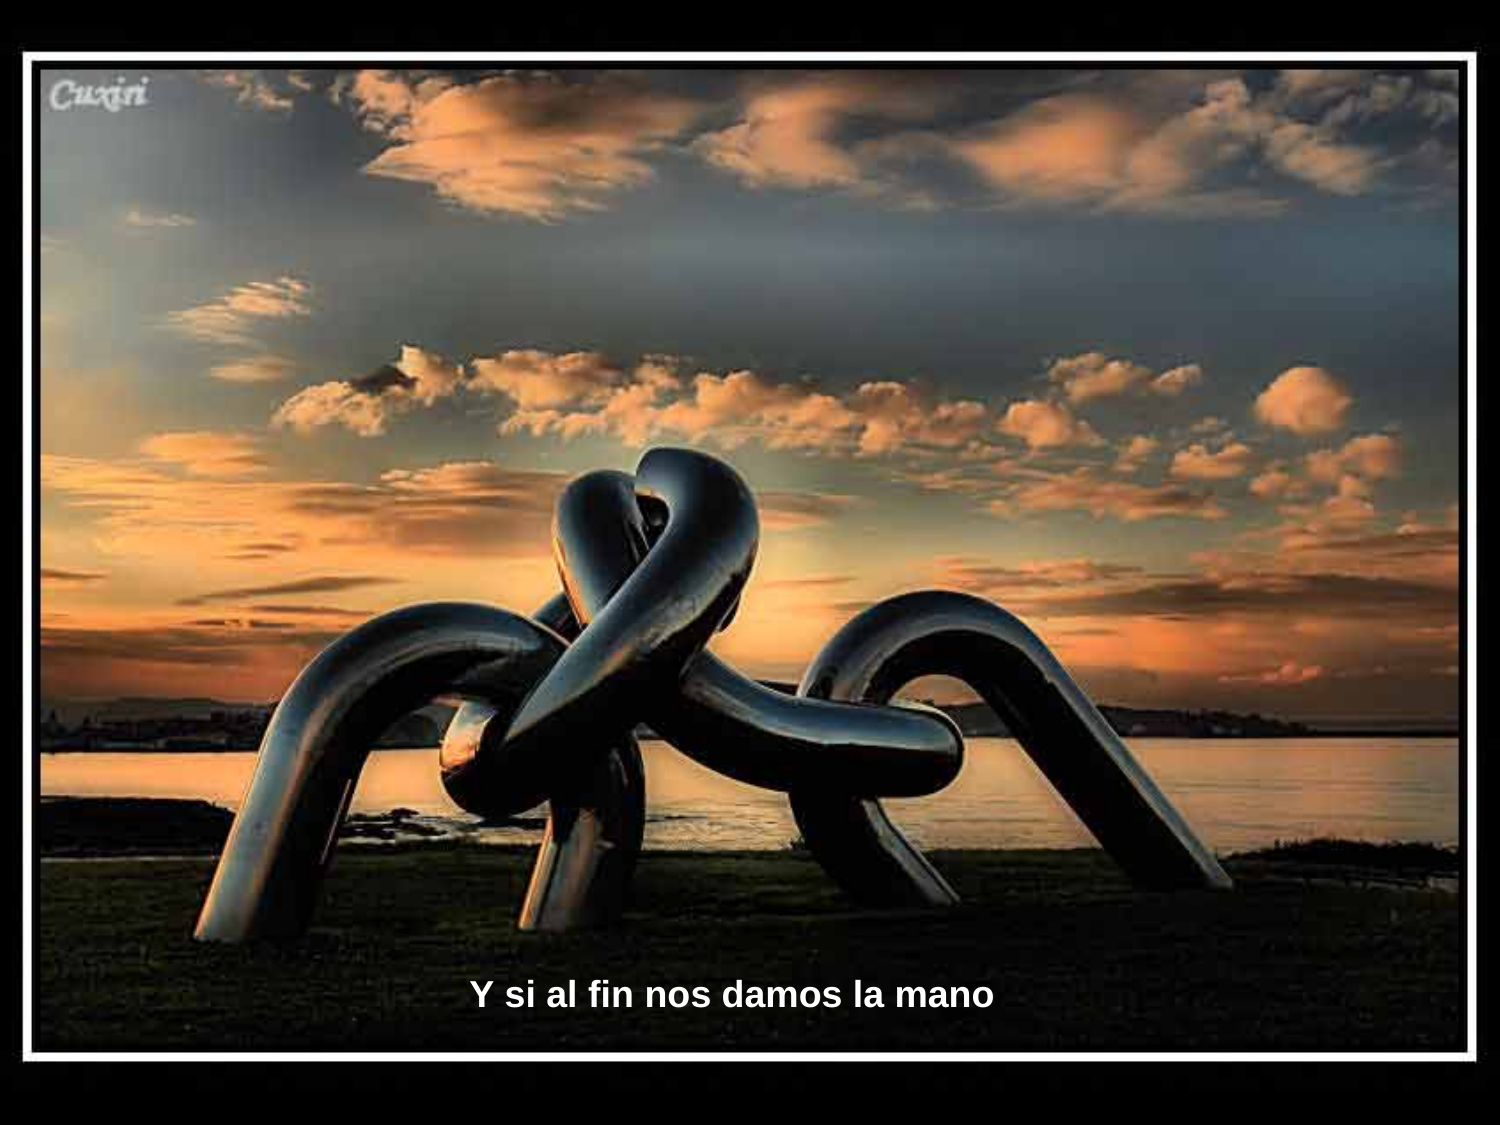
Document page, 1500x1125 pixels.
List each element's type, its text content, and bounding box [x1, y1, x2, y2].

picture [0, 0, 1500, 1115]
text_box Y si al fin nos damos la mano [454, 962, 1050, 1068]
